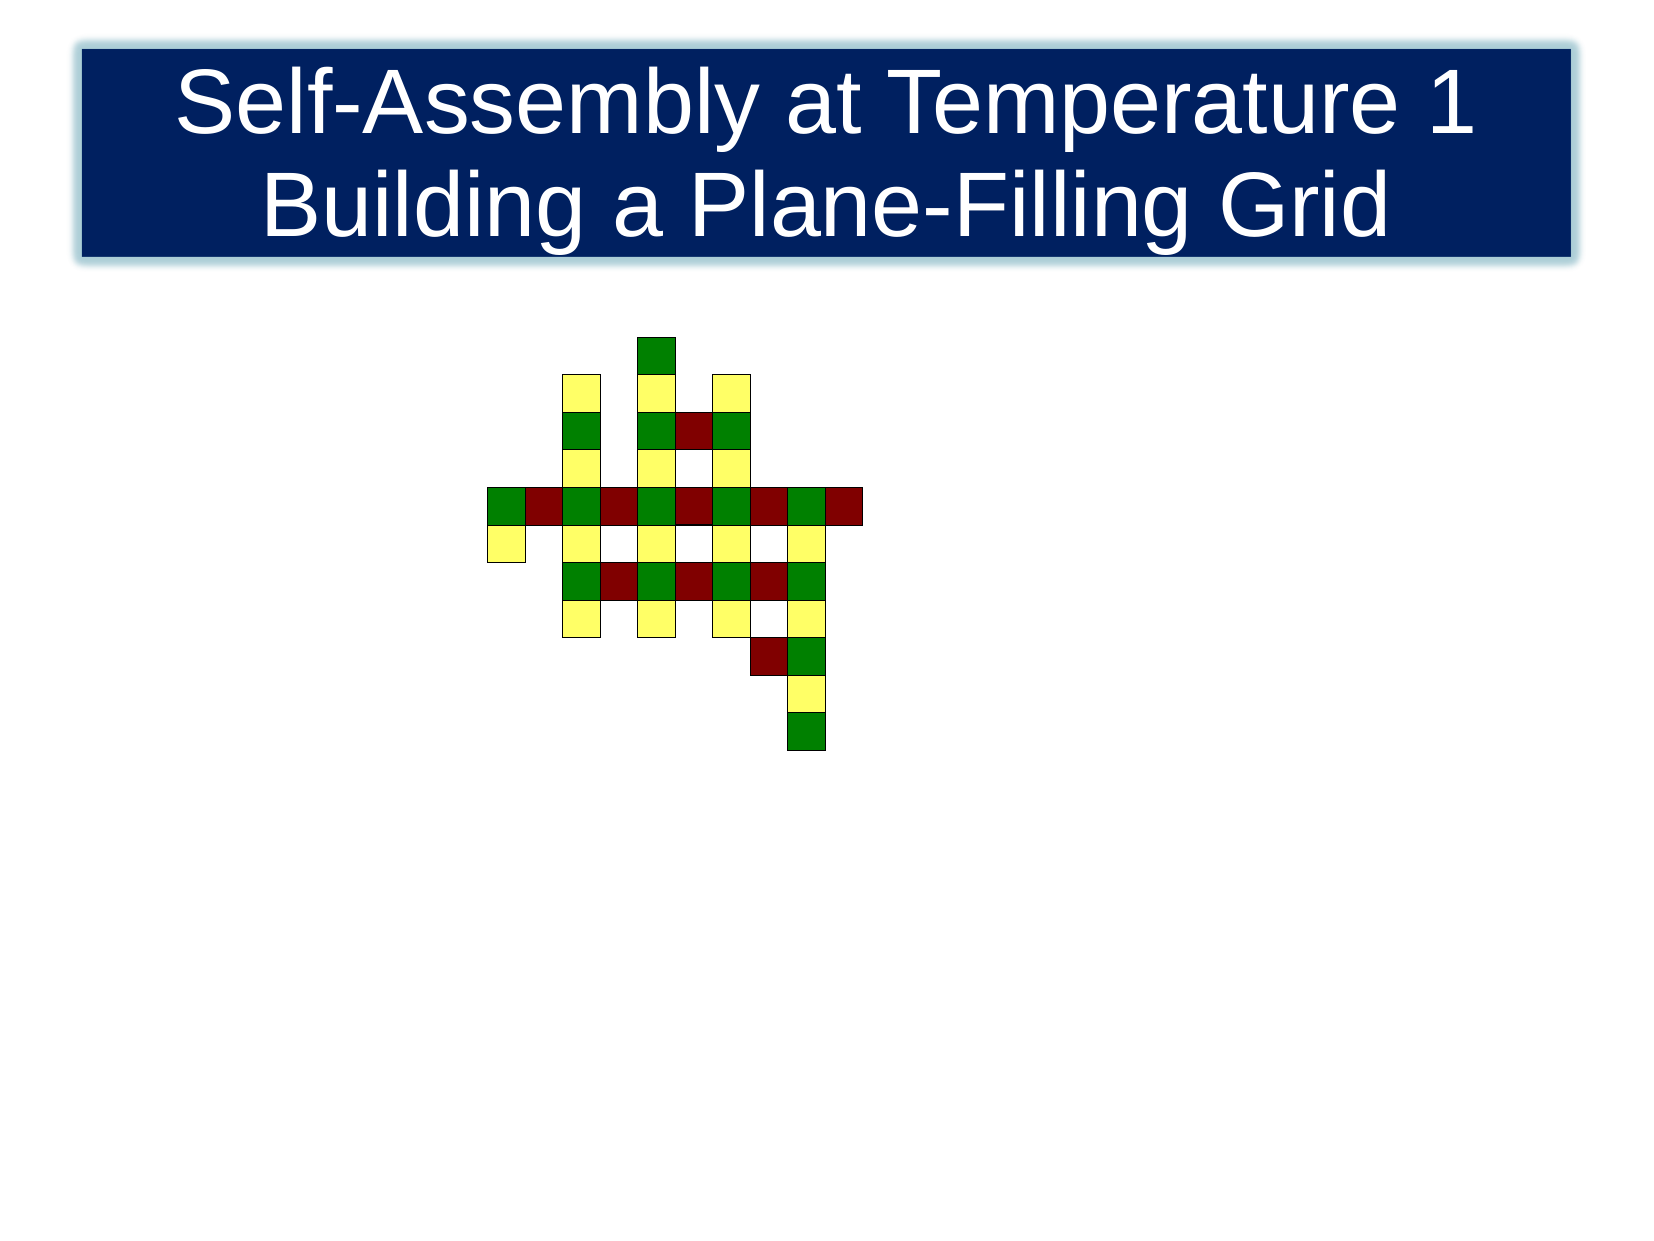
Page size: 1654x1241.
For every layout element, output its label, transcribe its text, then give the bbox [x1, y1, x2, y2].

text_box Self-Assembly at Temperature 1 Building a Plane-Filling Grid [82, 49, 1571, 257]
picture [61, 28, 1592, 278]
text_box [487, 337, 863, 751]
